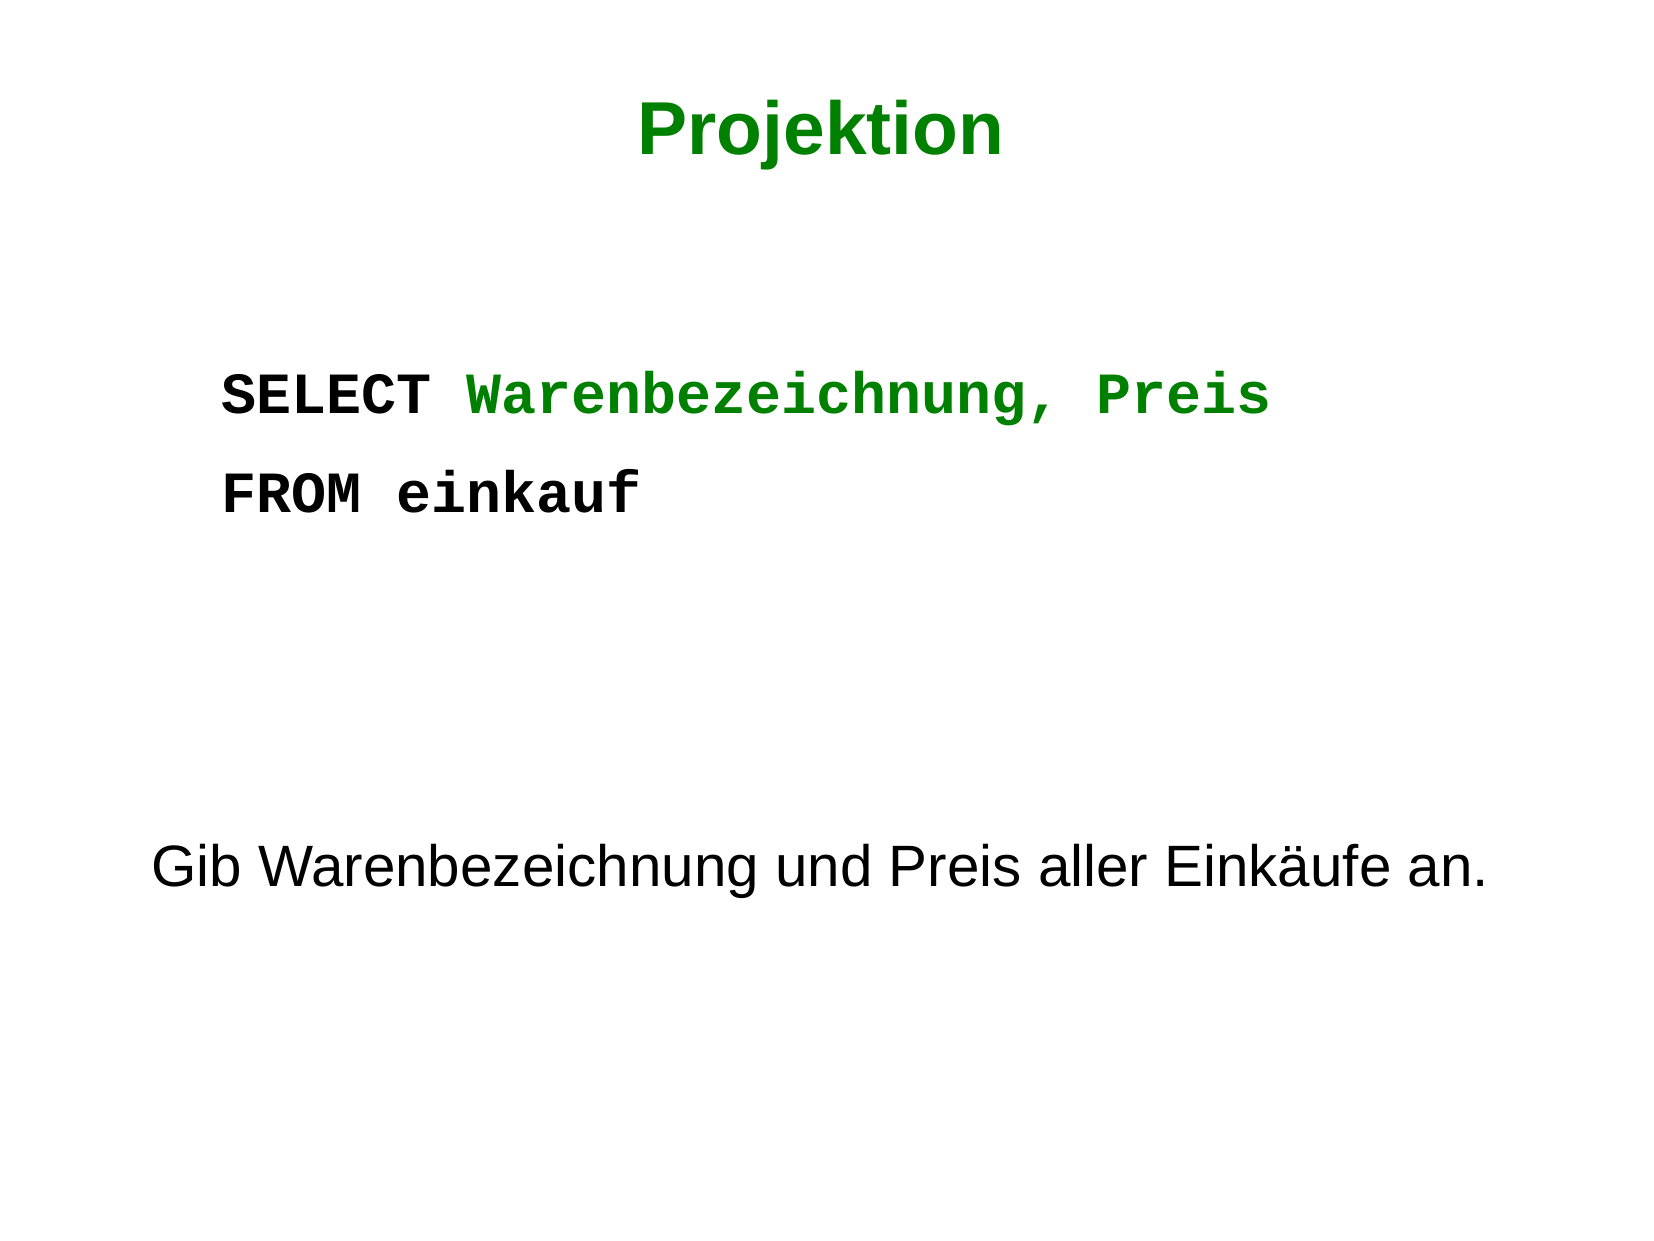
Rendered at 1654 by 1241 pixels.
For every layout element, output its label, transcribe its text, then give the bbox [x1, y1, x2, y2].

title Projektion [76, 49, 1565, 207]
title Gib Warenbezeichnung und Preis aller Einkäufe an. [76, 787, 1566, 945]
text_box SELECT Warenbezeichnung, Preis FROM einkauf [206, 324, 1565, 506]
